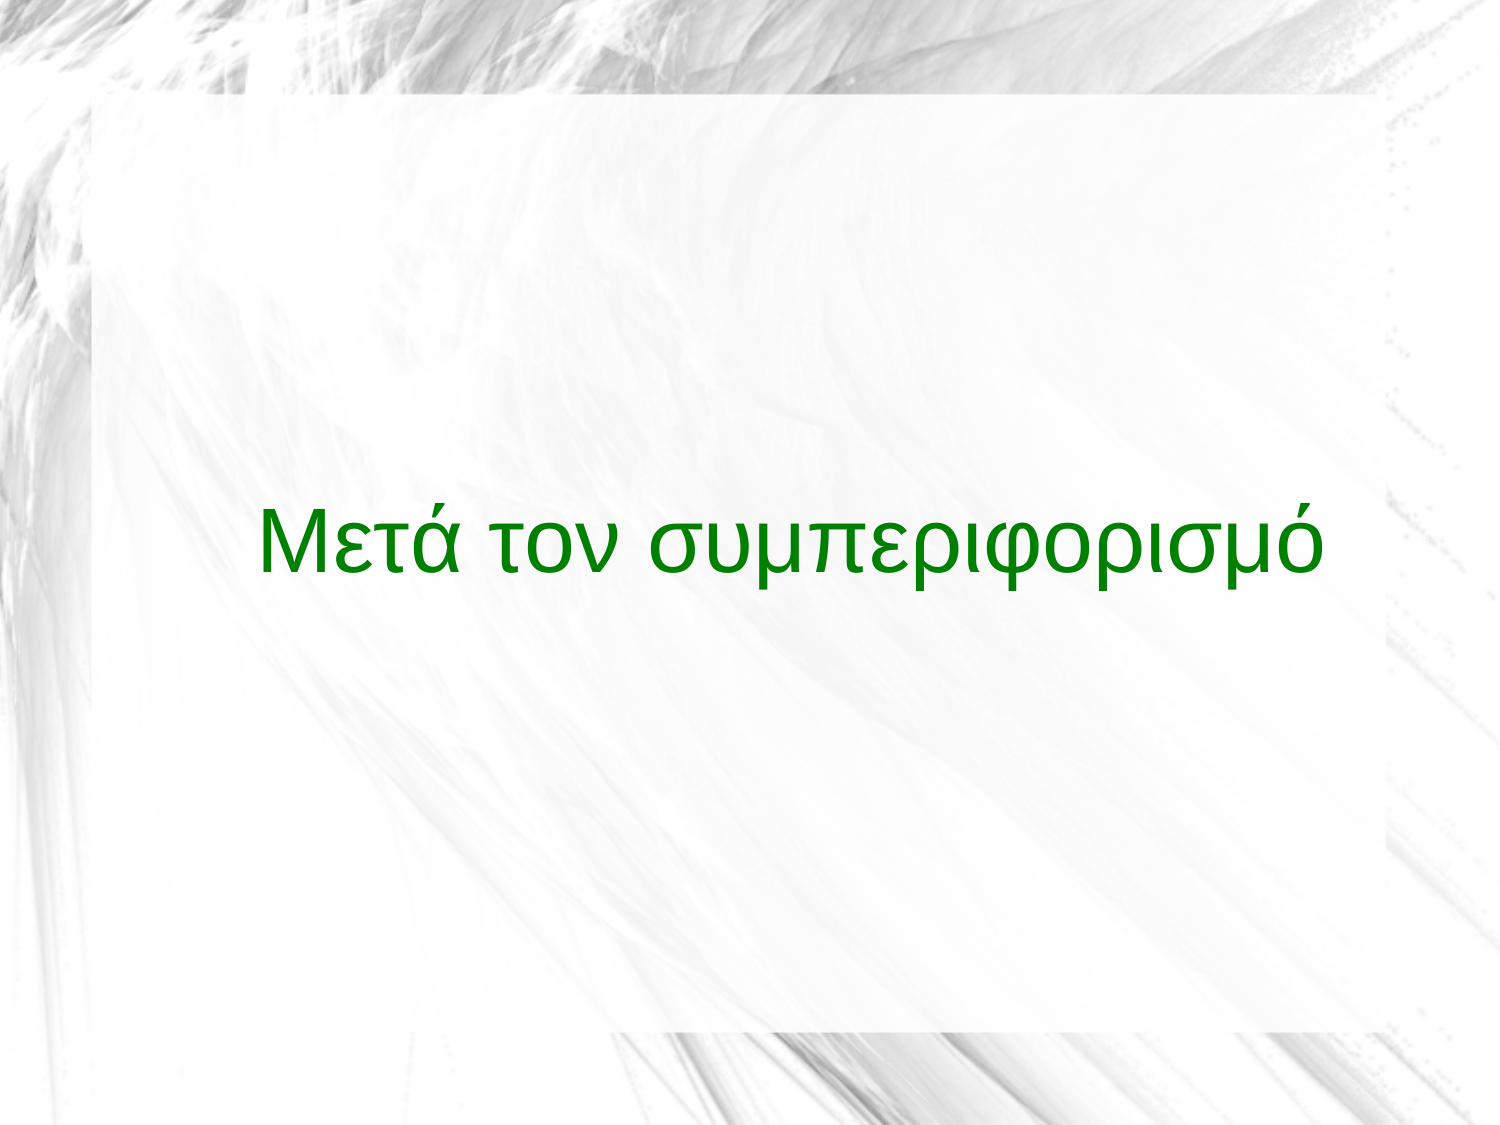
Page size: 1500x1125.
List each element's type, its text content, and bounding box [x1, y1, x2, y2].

picture [0, 0, 1500, 1125]
title Μετά τον συμπεριφορισμό [162, 471, 1422, 610]
